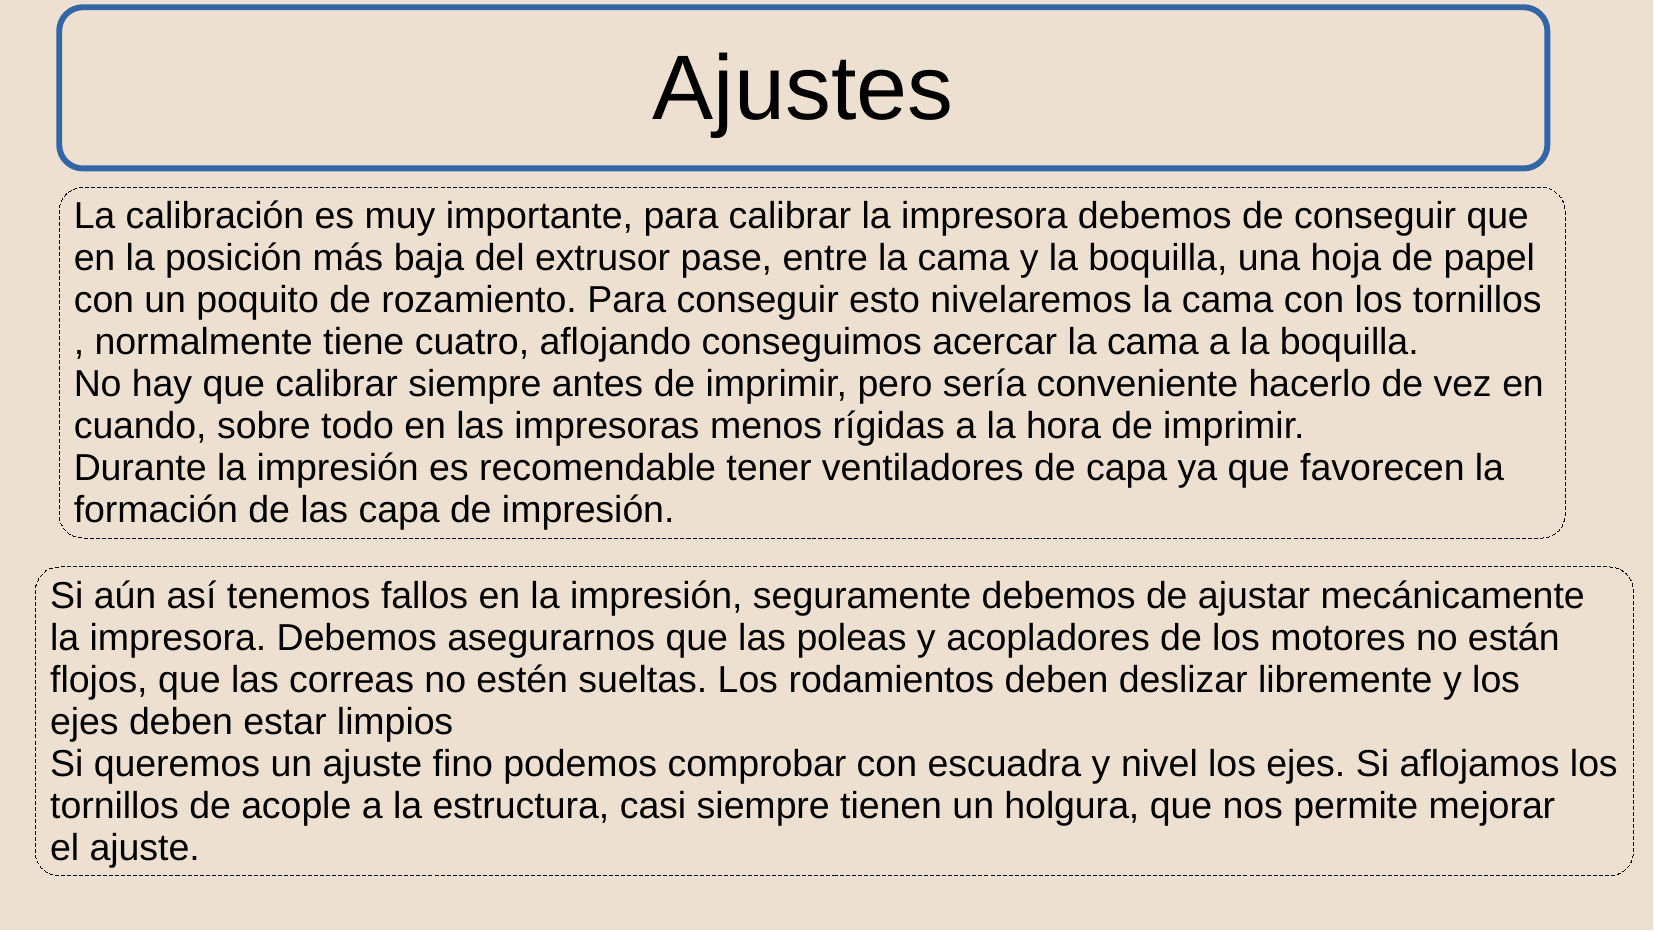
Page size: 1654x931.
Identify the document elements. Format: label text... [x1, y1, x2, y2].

title Ajustes [59, 7, 1548, 169]
text_box Si aún así tenemos fallos en la impresión, seguramente debemos de ajustar mecánicamente la impresora. Debemos asegurarnos que las poleas y acopladores de los motores no están flojos, que las correas no estén sueltas. Los rodamientos deben deslizar libremente y los ejes deben estar limpios Si queremos un ajuste fino podemos comprobar con escuadra y nivel los ejes. Si aflojamos los tornillos de acople a la estructura, casi siempre tienen un holgura, que nos permite mejorar el ajuste. [35, 566, 1634, 876]
text_box La calibración es muy importante, para calibrar la impresora debemos de conseguir que en la posición más baja del extrusor pase, entre la cama y la boquilla, una hoja de papel con un poquito de rozamiento. Para conseguir esto nivelaremos la cama con los tornillos , normalmente tiene cuatro, aflojando conseguimos acercar la cama a la boquilla. No hay que calibrar siempre antes de imprimir, pero sería conveniente hacerlo de vez en cuando, sobre todo en las impresoras menos rígidas a la hora de imprimir. Durante la impresión es recomendable tener ventiladores de capa ya que favorecen la formación de las capa de impresión. [59, 187, 1566, 539]
